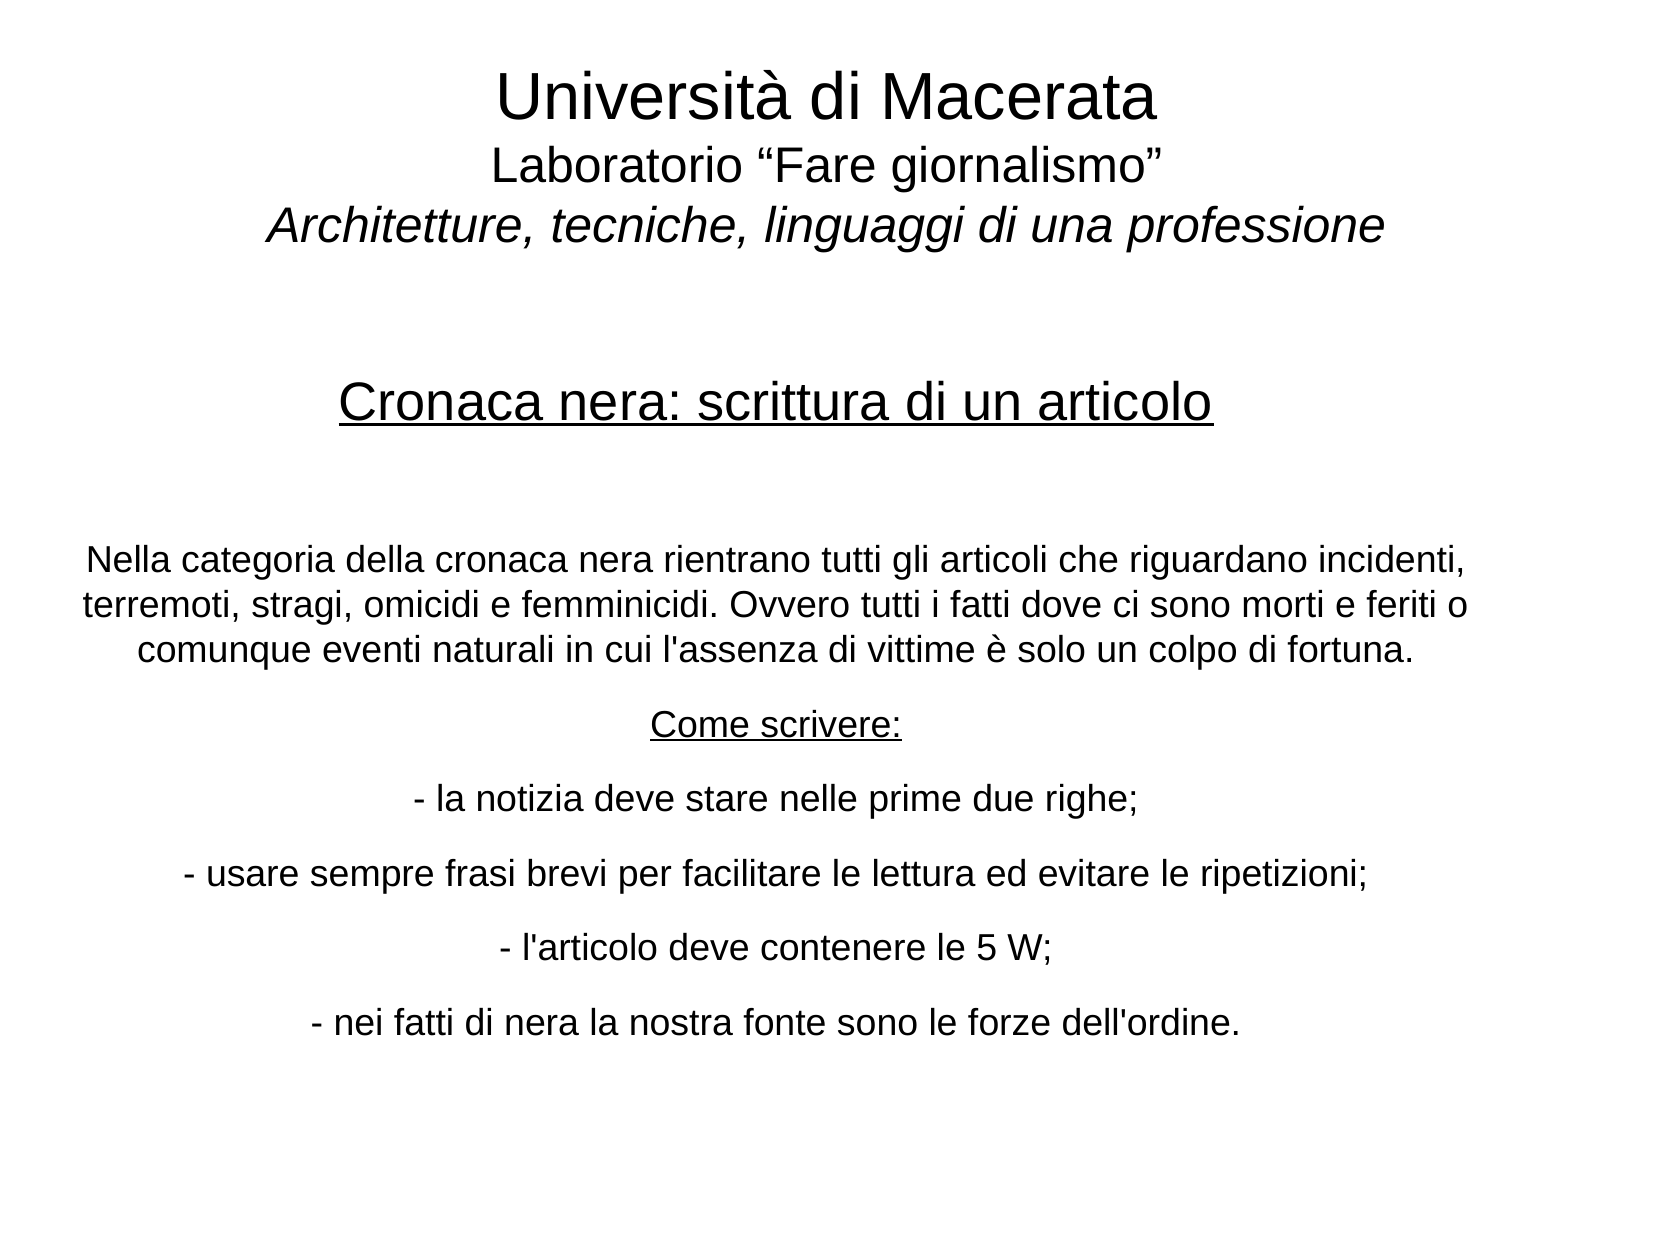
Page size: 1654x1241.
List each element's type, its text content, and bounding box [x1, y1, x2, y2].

subtitle Cronaca nera: scrittura di un articolo Nella categoria della cronaca nera rientrano tutti gli articoli che riguardano incidenti, terremoti, stragi, omicidi e femminicidi. Ovvero tutti i fatti dove ci sono morti e feriti o comunque eventi naturali in cui l'assenza di vittime è solo un colpo di fortuna. Come scrivere: - la notizia deve stare nelle prime due righe; - usare sempre frasi brevi per facilitare le lettura ed evitare le ripetizioni; - l'articolo deve contenere le 5 W; - nei fatti di nera la nostra fonte sono le forze dell'ordine. [82, 291, 1571, 1235]
title Università di Macerata Laboratorio “Fare giornalismo” Architetture, tecniche, linguaggi di una professione [82, 49, 1571, 257]
